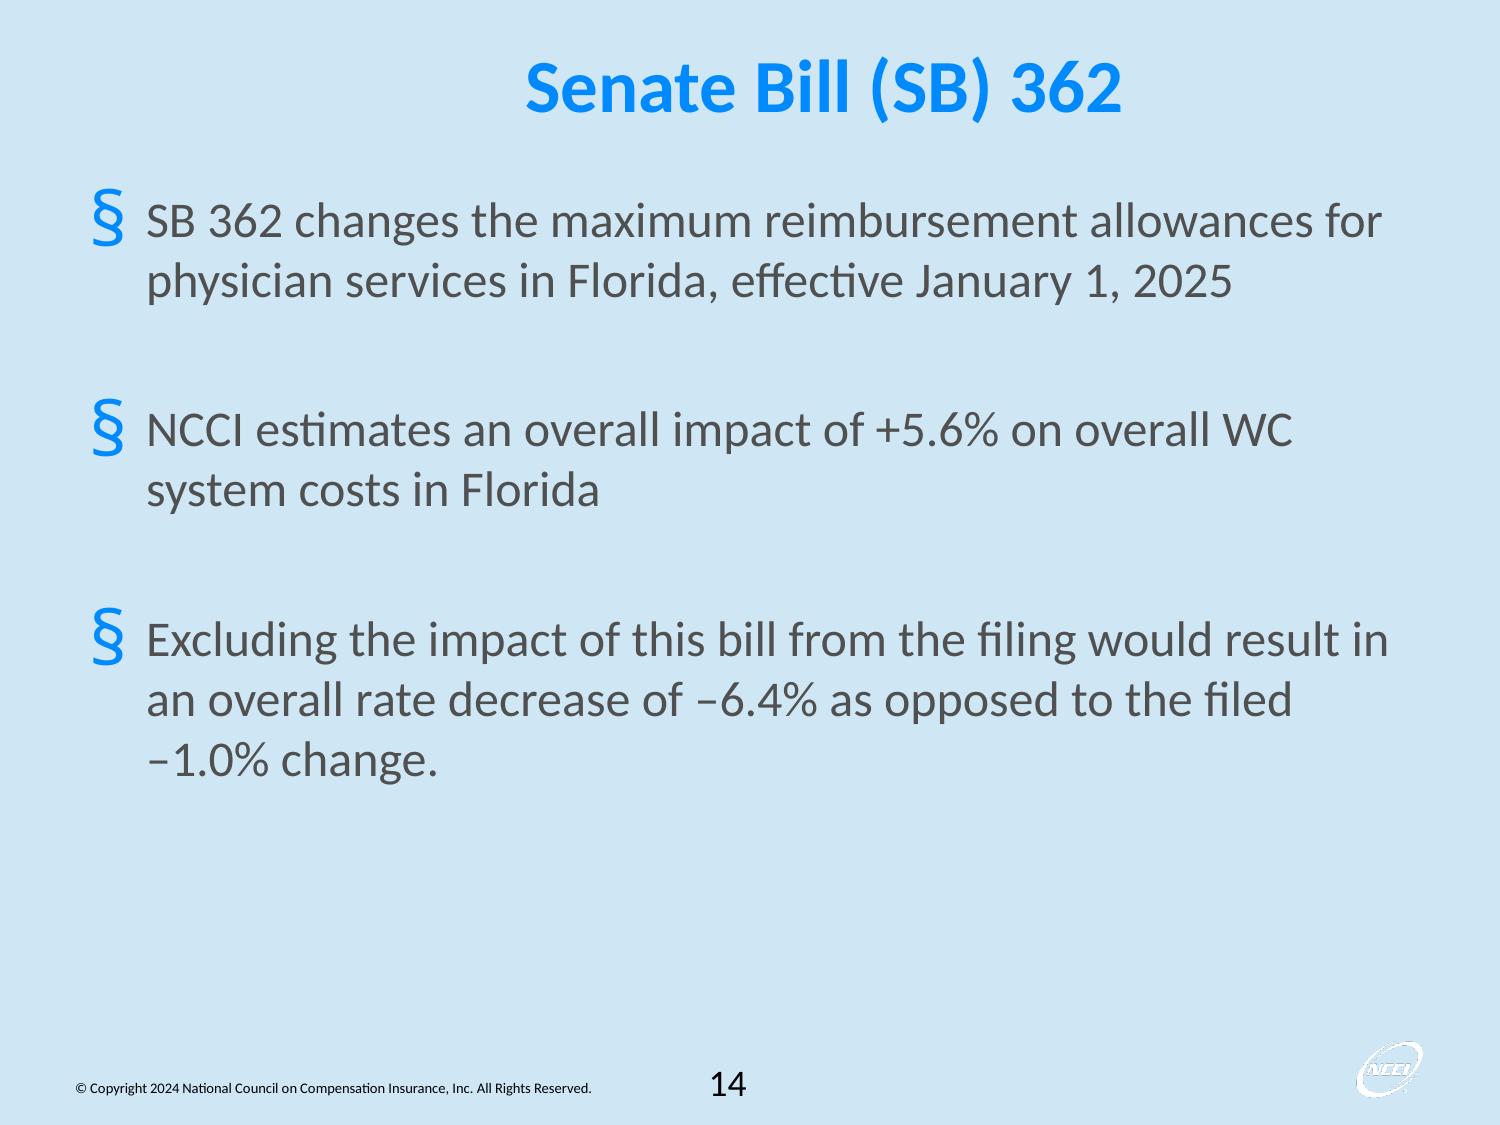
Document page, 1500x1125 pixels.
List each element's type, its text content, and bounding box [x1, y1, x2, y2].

slide_number <number> [693, 1052, 807, 1112]
picture [1352, 1037, 1426, 1100]
list SB 362 changes the maximum reimbursement allowances for physician services in Florida, effective January 1, 2025 NCCI estimates an overall impact of +5.6% on overall WC system costs in Florida Excluding the impact of this bill from the filing would result in an overall rate decrease of –6.4% as opposed to the filed –1.0% change. [75, 179, 1425, 960]
title Senate Bill (SB) 362 [75, 29, 1500, 120]
